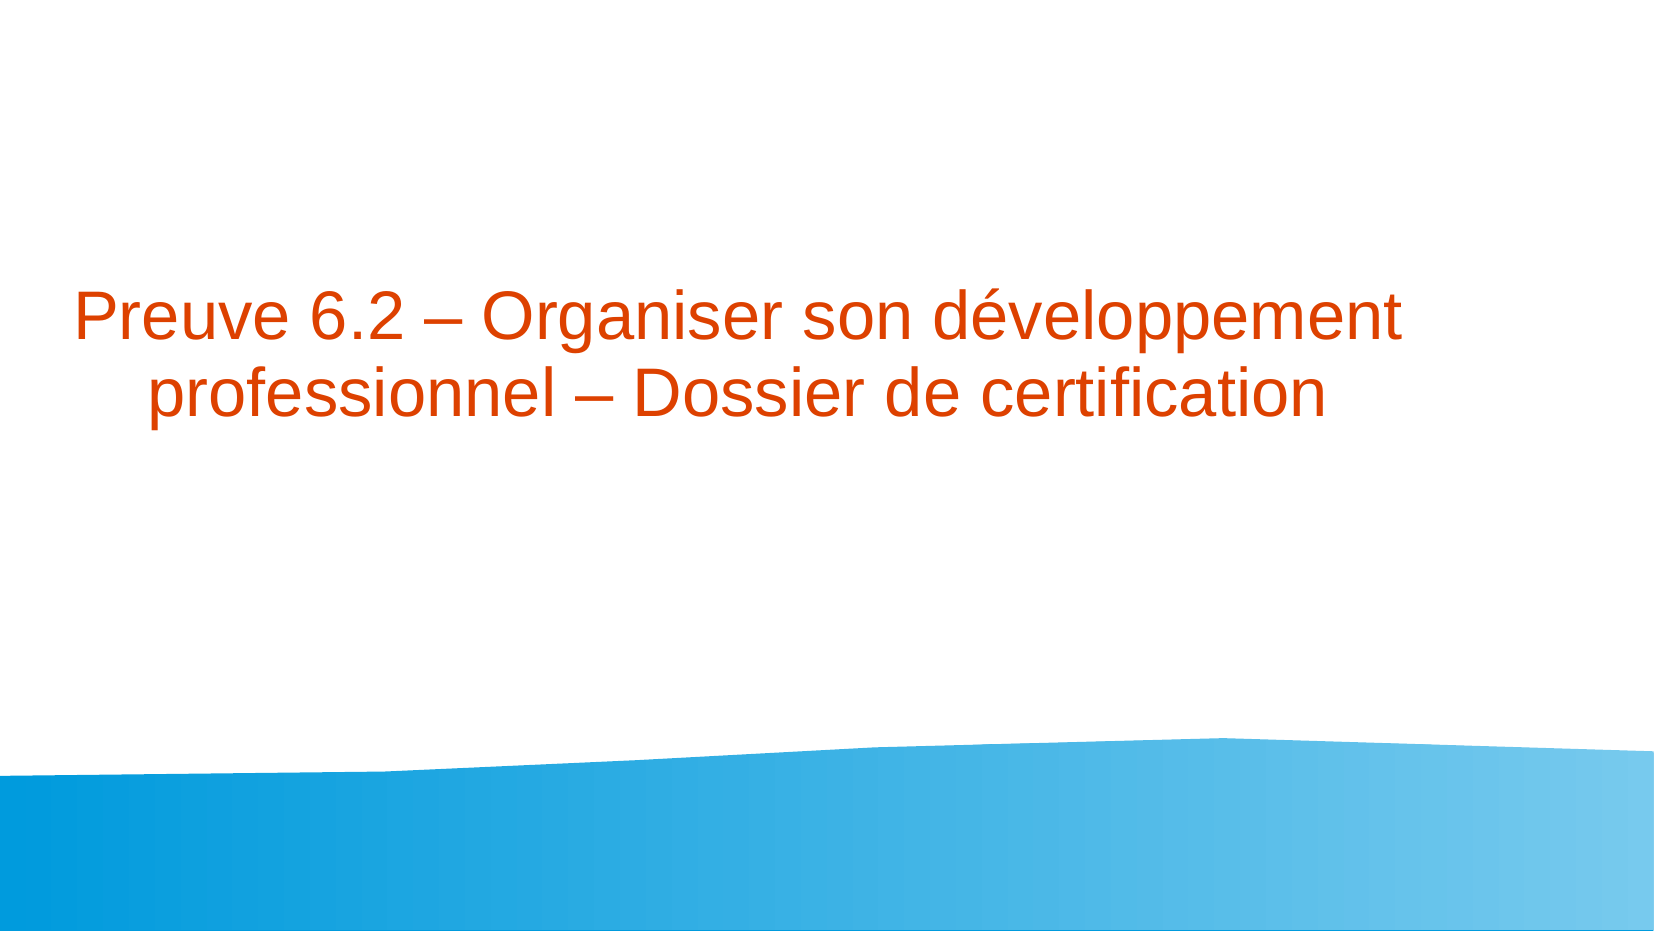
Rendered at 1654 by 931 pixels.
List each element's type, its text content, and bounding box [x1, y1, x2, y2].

title Preuve 6.2 – Organiser son développement professionnel – Dossier de certification [0, 265, 1477, 443]
